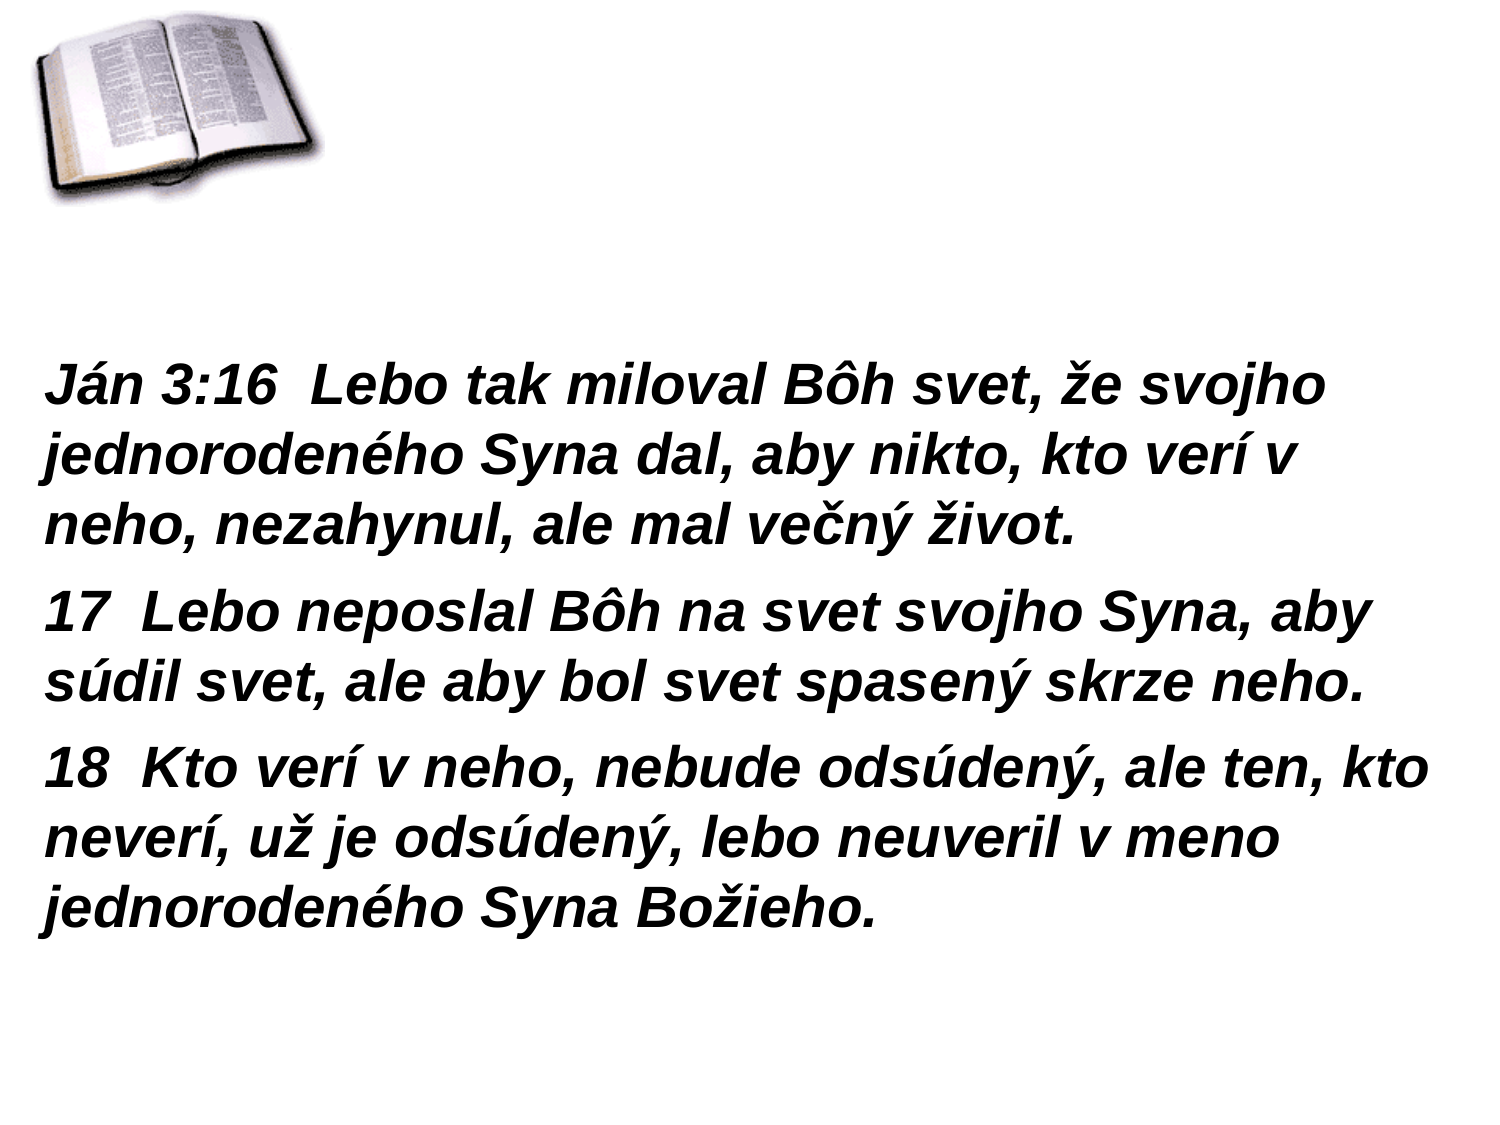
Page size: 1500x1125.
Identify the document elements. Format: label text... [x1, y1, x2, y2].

picture [23, 3, 325, 207]
list Ján 3:16 Lebo tak miloval Bôh svet, že svojho jednorodeného Syna dal, aby nikto, kto verí v neho, nezahynul, ale mal večný život. 17 Lebo neposlal Bôh na svet svojho Syna, aby súdil svet, ale aby bol svet spasený skrze neho. 18 Kto verí v neho, nebude odsúdený, ale ten, kto neverí, už je odsúdený, lebo neuveril v meno jednorodeného Syna Božieho. [29, 338, 1447, 1034]
